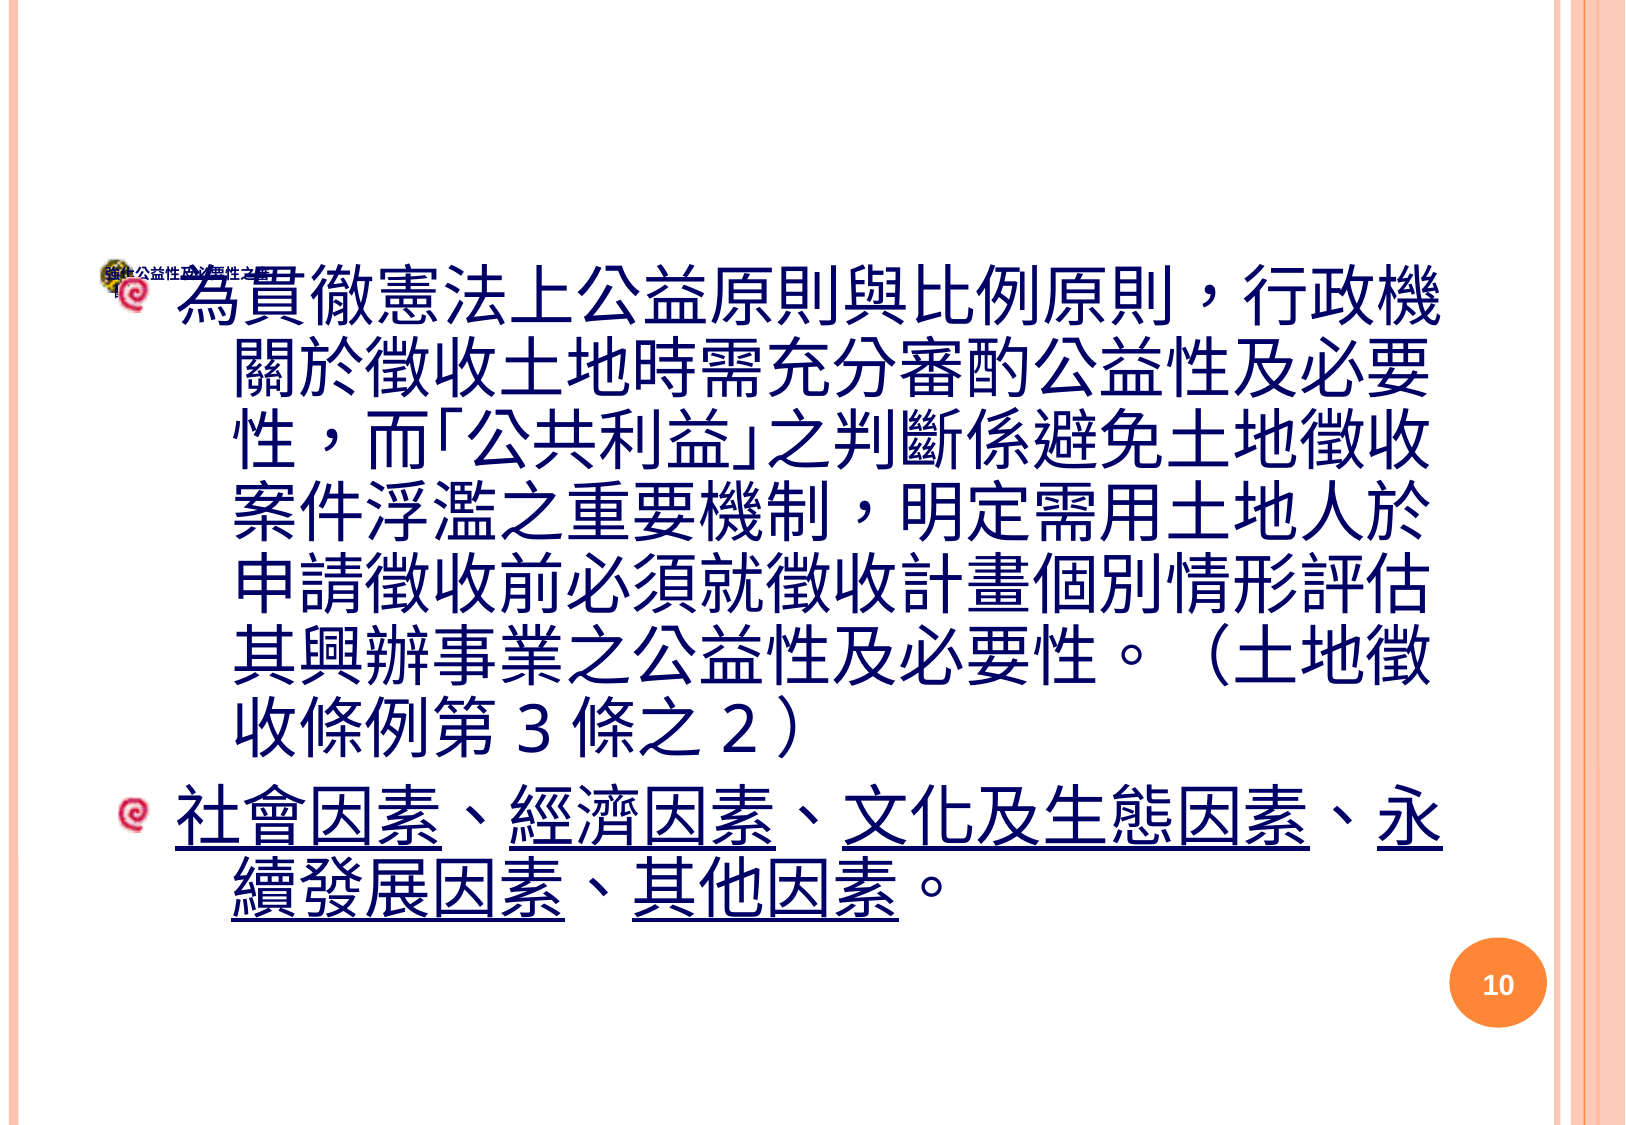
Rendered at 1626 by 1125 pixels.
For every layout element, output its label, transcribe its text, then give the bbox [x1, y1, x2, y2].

text_box [1444, 940, 1553, 1027]
text_box 為貫徹憲法上公益原則與比例原則，行政機關於徵收土地時需充分審酌公益性及必要性，而｢公共利益｣之判斷係避免土地徵收案件浮濫之重要機制，明定需用土地人於申請徵收前必須就徵收計畫個別情形評估其興辦事業之公益性及必要性。（土地徵收條例第3條之2） 社會因素、經濟因素、文化及生態因素、永續發展因素、其他因素。 [104, 255, 1497, 917]
list 強化公益性及必要性之審酌 [44, 125, 1522, 303]
